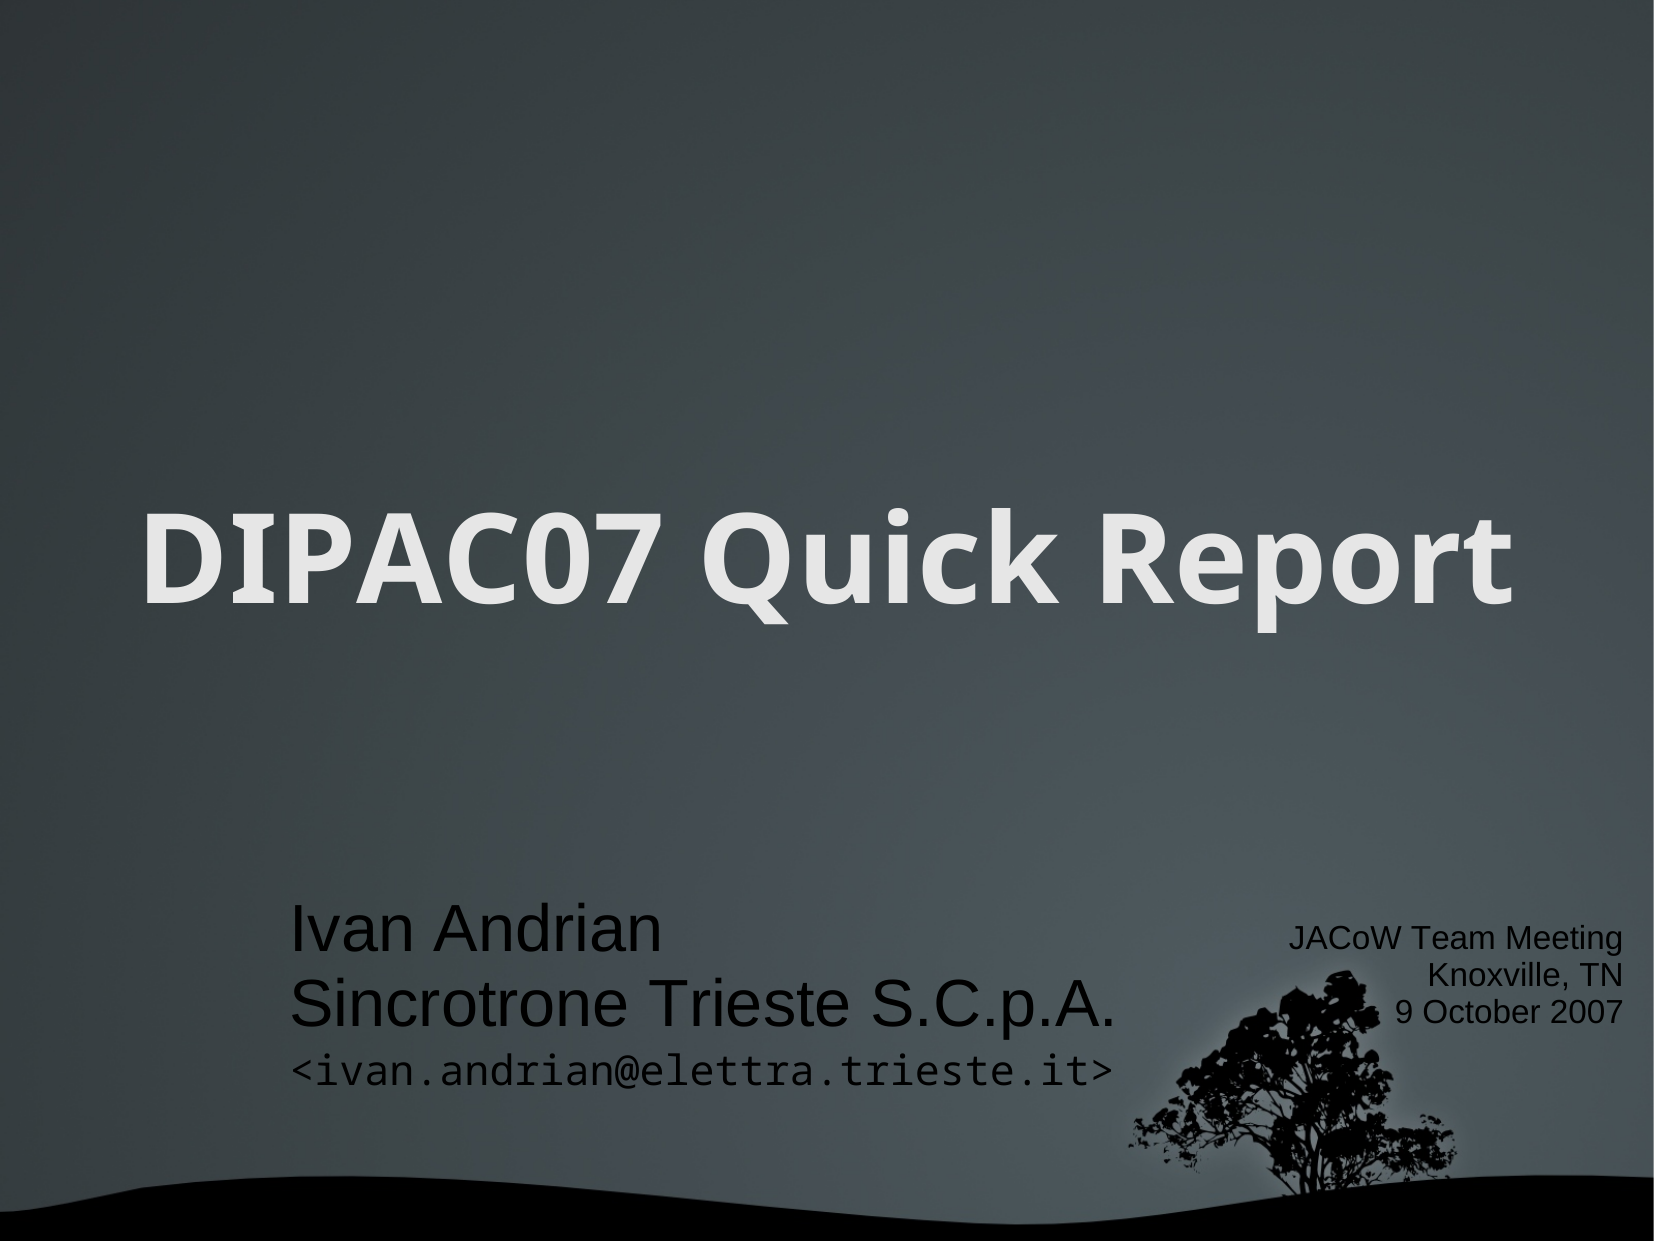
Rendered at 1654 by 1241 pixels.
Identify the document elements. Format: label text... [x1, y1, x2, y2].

subtitle Ivan Andrian Sincrotrone Trieste S.C.p.A. <ivan.andrian@elettra.trieste.it> [289, 846, 1154, 1143]
text_box JACoW Team Meeting Knoxville, TN 9 October 2007 [1250, 890, 1625, 1060]
title DIPAC07 Quick Report [82, 451, 1571, 659]
picture [0, 0, 1654, 1241]
